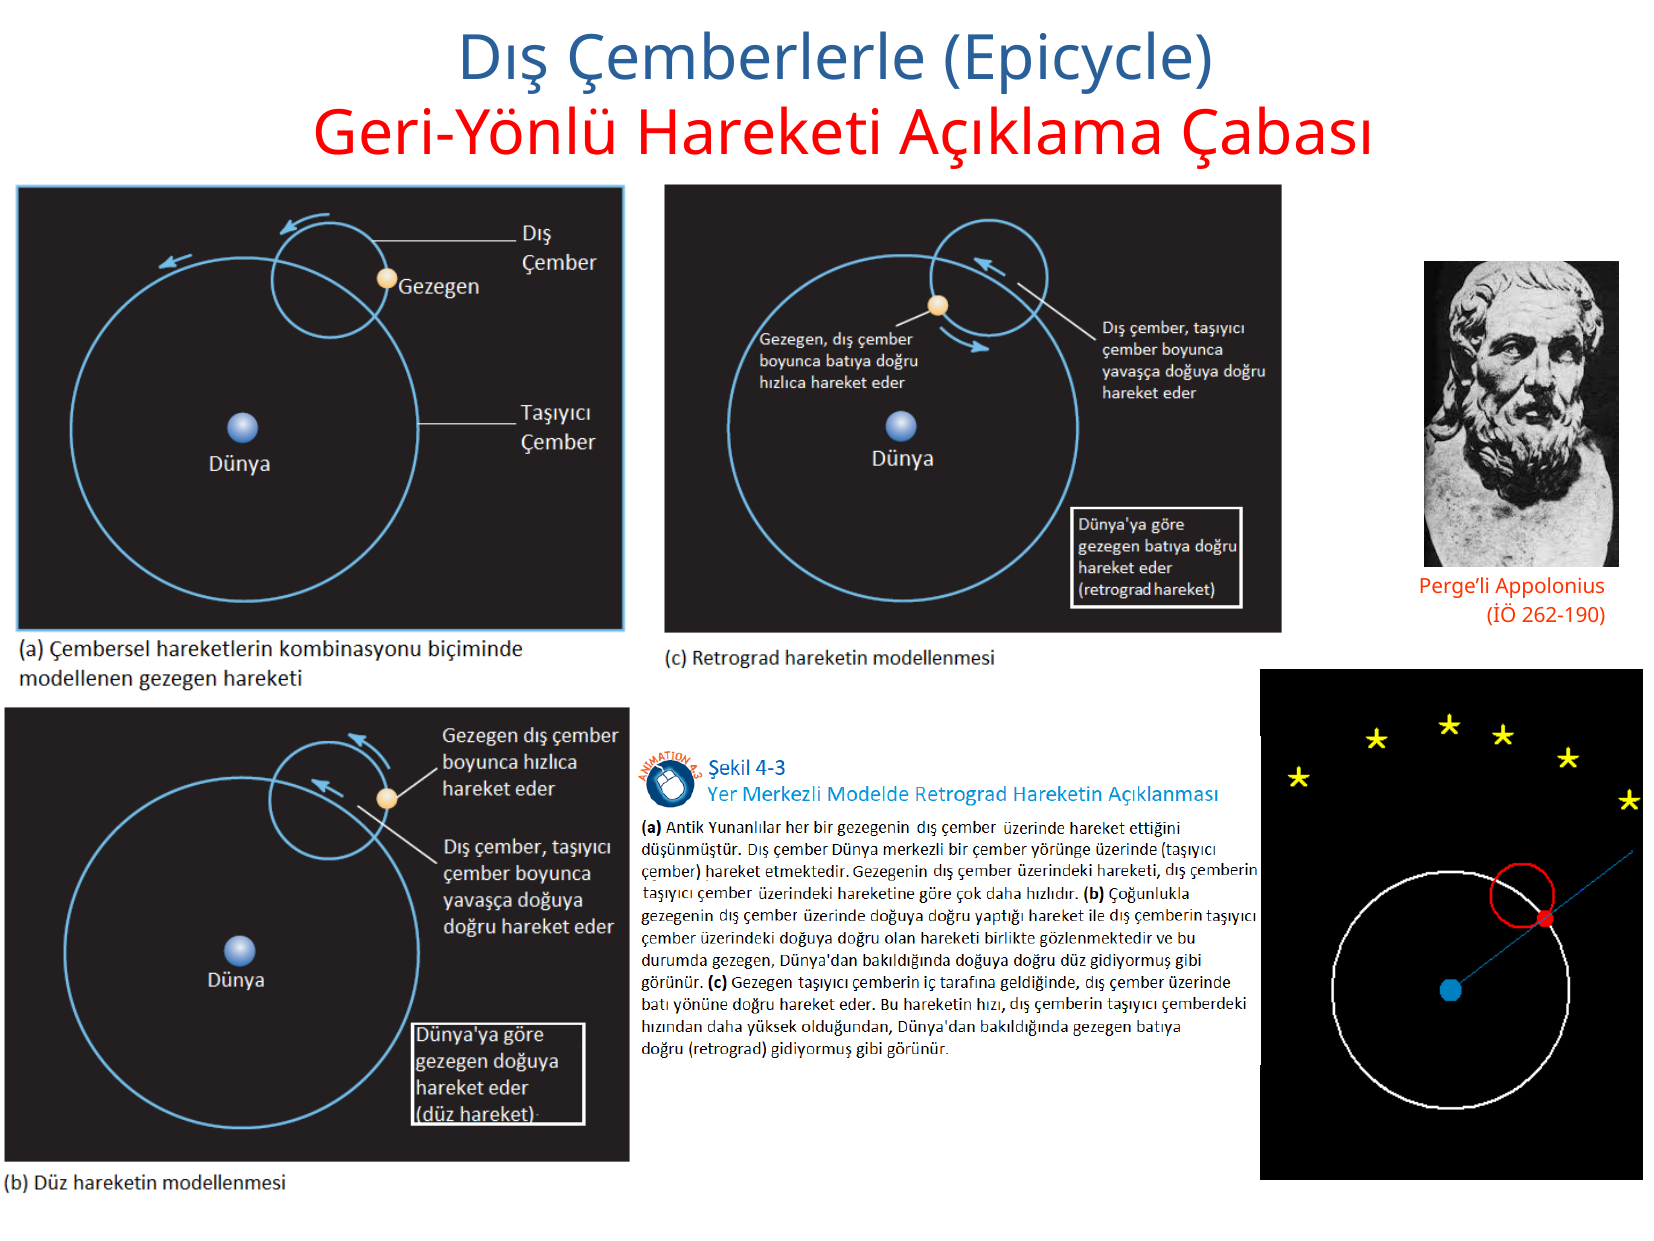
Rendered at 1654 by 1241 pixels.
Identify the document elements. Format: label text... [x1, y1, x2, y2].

picture [633, 180, 1643, 1180]
picture [13, 179, 631, 696]
picture [1424, 261, 1619, 564]
text_box Perge’li Appolonius (İÖ 262-190) [1185, 564, 1621, 631]
picture [0, 704, 632, 1201]
title Dış Çemberlerle (Epicycle) Geri-Yönlü Hareketi Açıklama Çabası [82, 25, 1571, 158]
